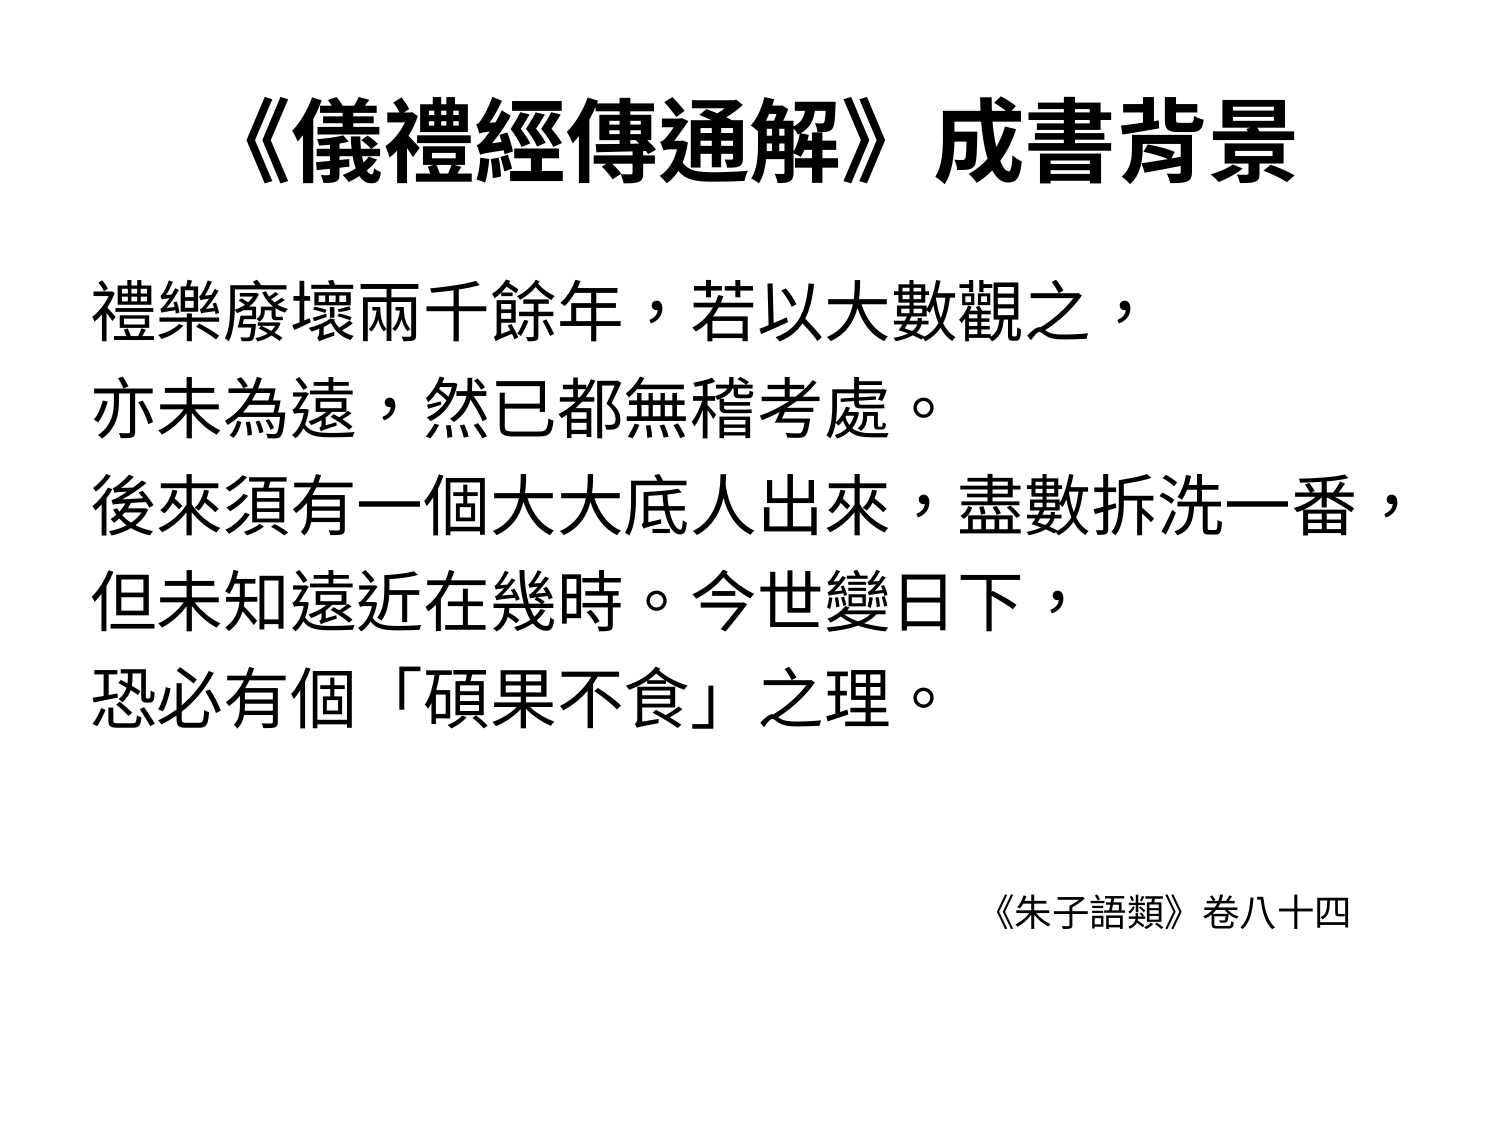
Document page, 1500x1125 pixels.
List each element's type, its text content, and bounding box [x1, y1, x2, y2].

title 《儀禮經傳通解》成書背景 [75, 45, 1426, 233]
list 禮樂廢壞兩千餘年，若以大數觀之， 亦未為遠，然已都無稽考處。 後來須有一個大大底人出來，盡數拆洗一番， 但未知遠近在幾時。今世變日下， 恐必有個「碩果不食」之理。 [75, 262, 1471, 1006]
text_box 《朱子語類》卷八十四 [962, 881, 1459, 942]
